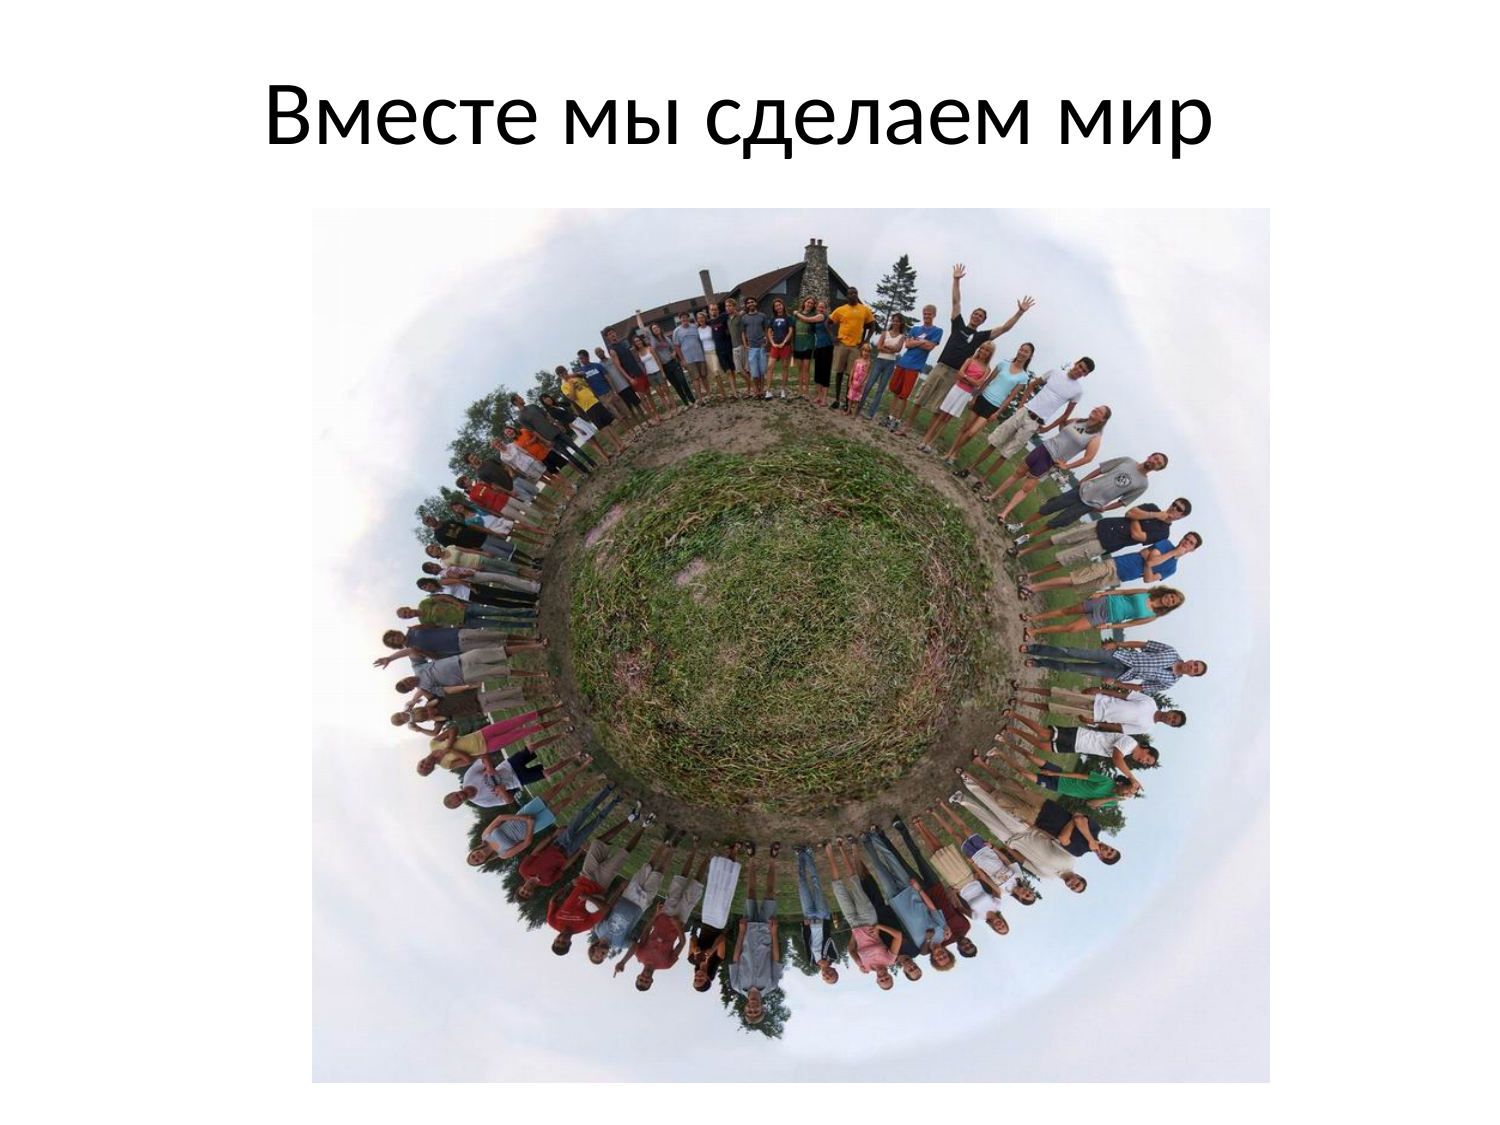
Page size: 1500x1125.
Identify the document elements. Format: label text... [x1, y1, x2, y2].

picture [312, 208, 1270, 1083]
title Вместе мы сделаем мир [75, 45, 1425, 233]
